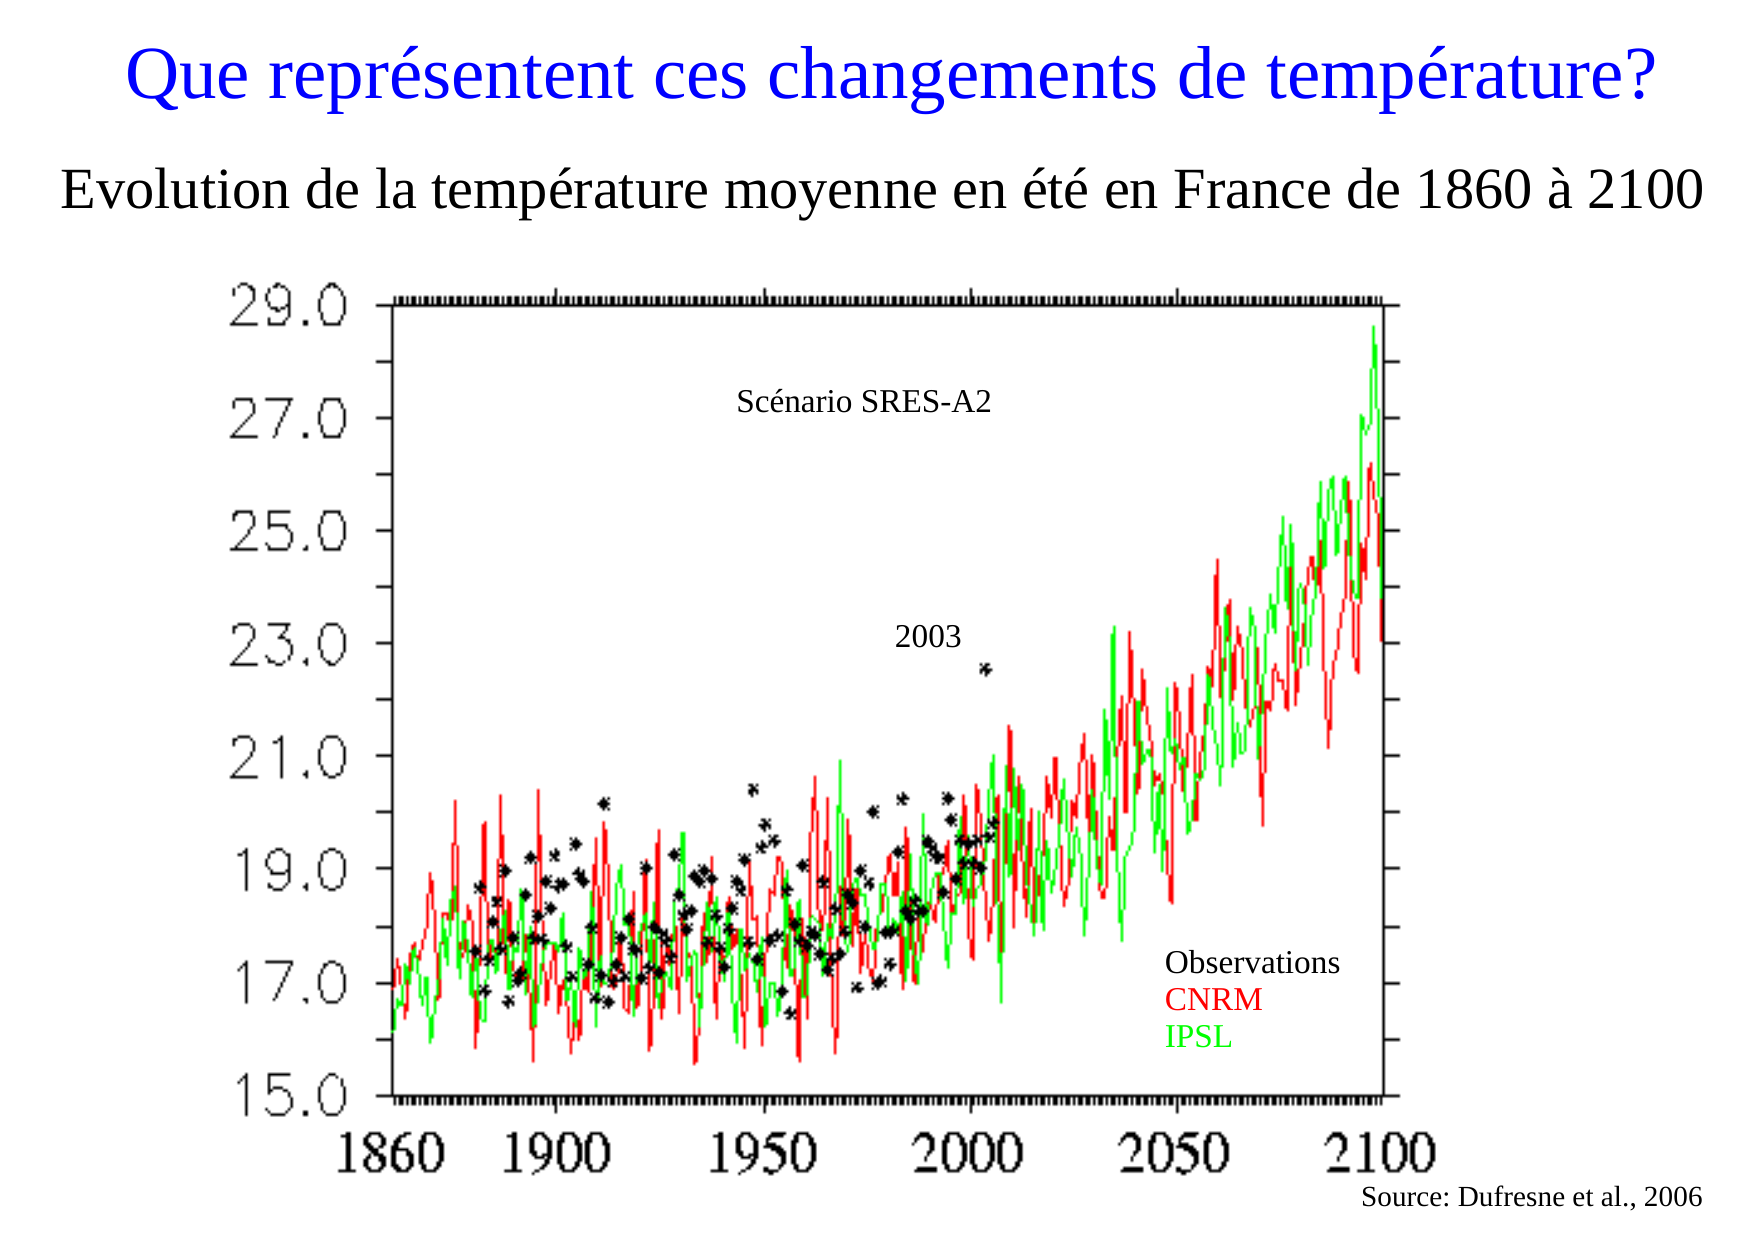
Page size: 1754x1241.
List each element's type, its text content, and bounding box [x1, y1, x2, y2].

picture [183, 238, 1446, 1216]
text_box Evolution de la température moyenne en été en France de 1860 à 2100 [34, 159, 1733, 281]
text_box 2003 [894, 617, 994, 655]
text_box Que représentent ces changements de température? [68, 36, 1716, 115]
text_box Source: Dufresne et al., 2006 [1219, 1174, 1719, 1221]
text_box Scénario SRES-A2 [661, 382, 1068, 420]
text_box Observations CNRM IPSL [1165, 943, 1357, 1056]
